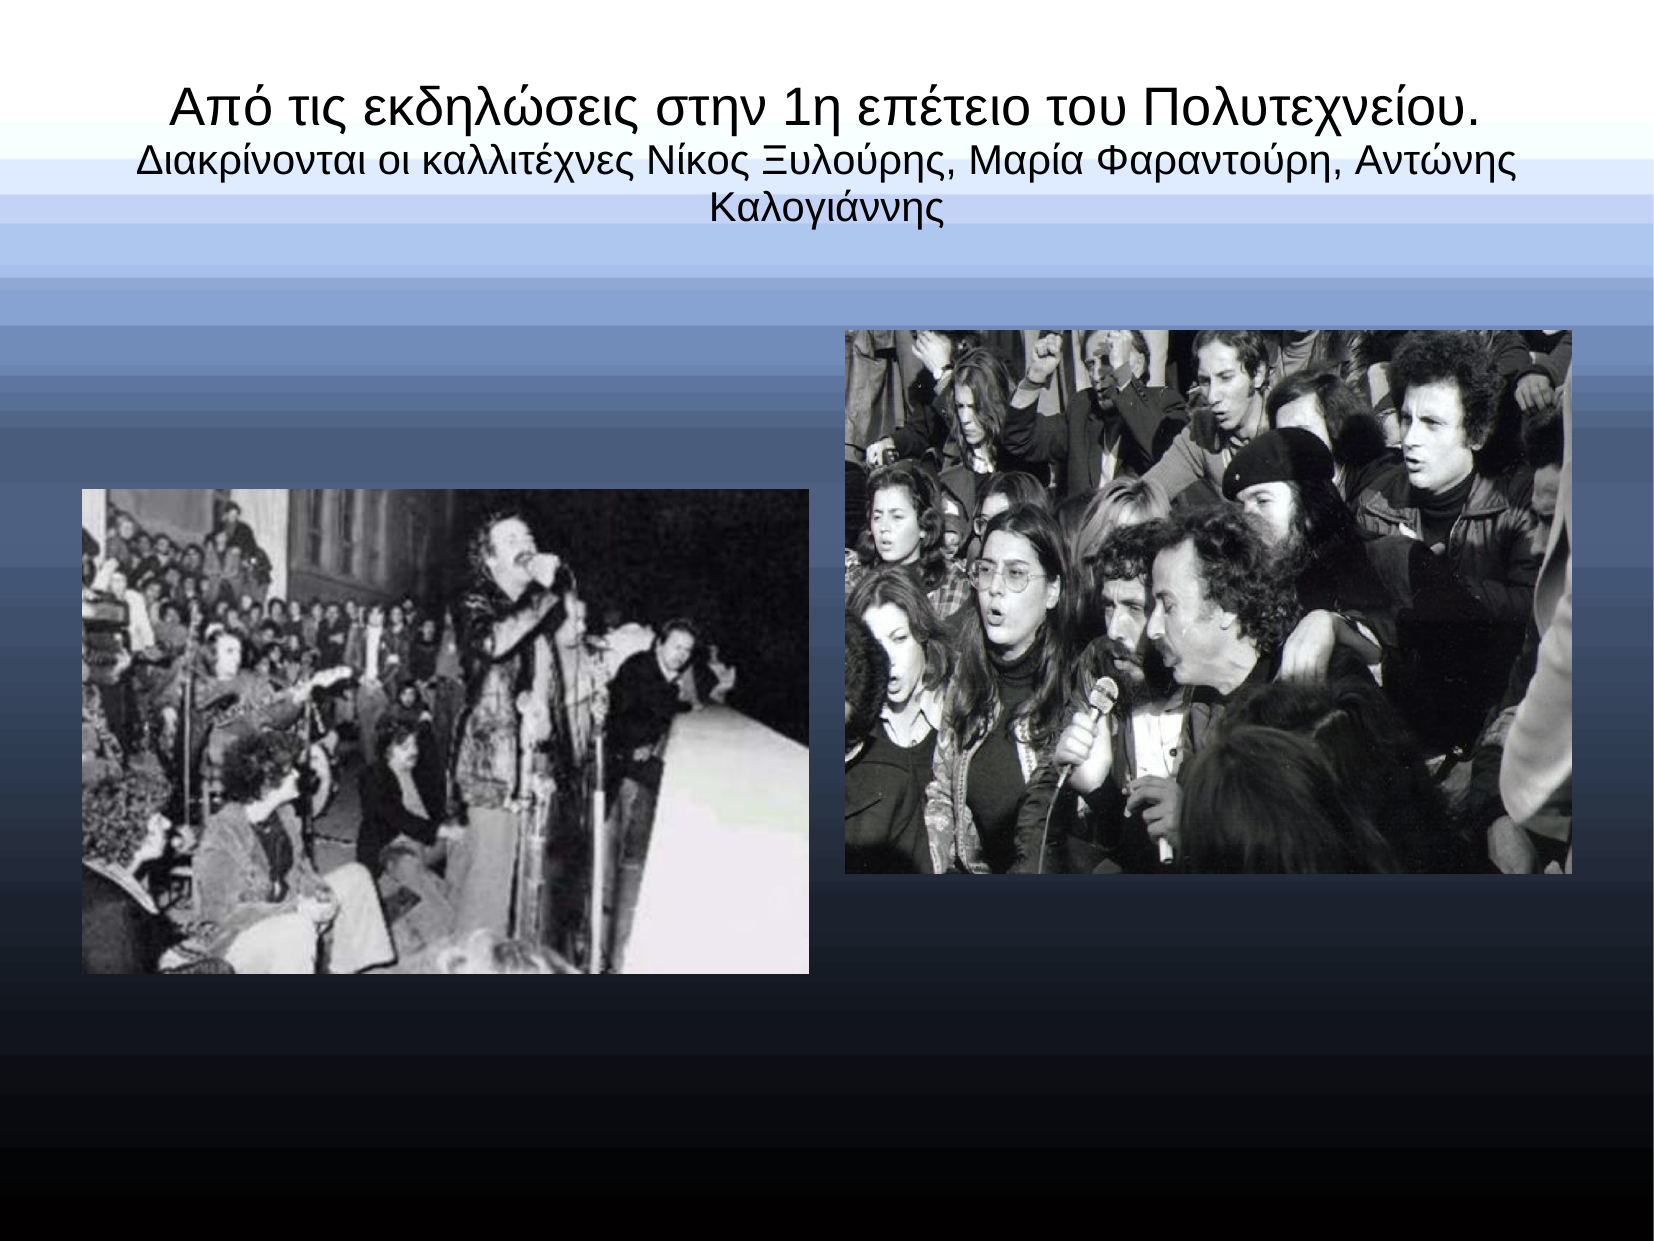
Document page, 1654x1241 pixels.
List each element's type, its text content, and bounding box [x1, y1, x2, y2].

picture [0, 0, 1654, 1241]
title Από τις εκδηλώσεις στην 1η επέτειο του Πολυτεχνείου. Διακρίνονται οι καλλιτέχνες Νίκος Ξυλούρης, Μαρία Φαραντούρη, Αντώνης Καλογιάννης [82, 49, 1571, 257]
